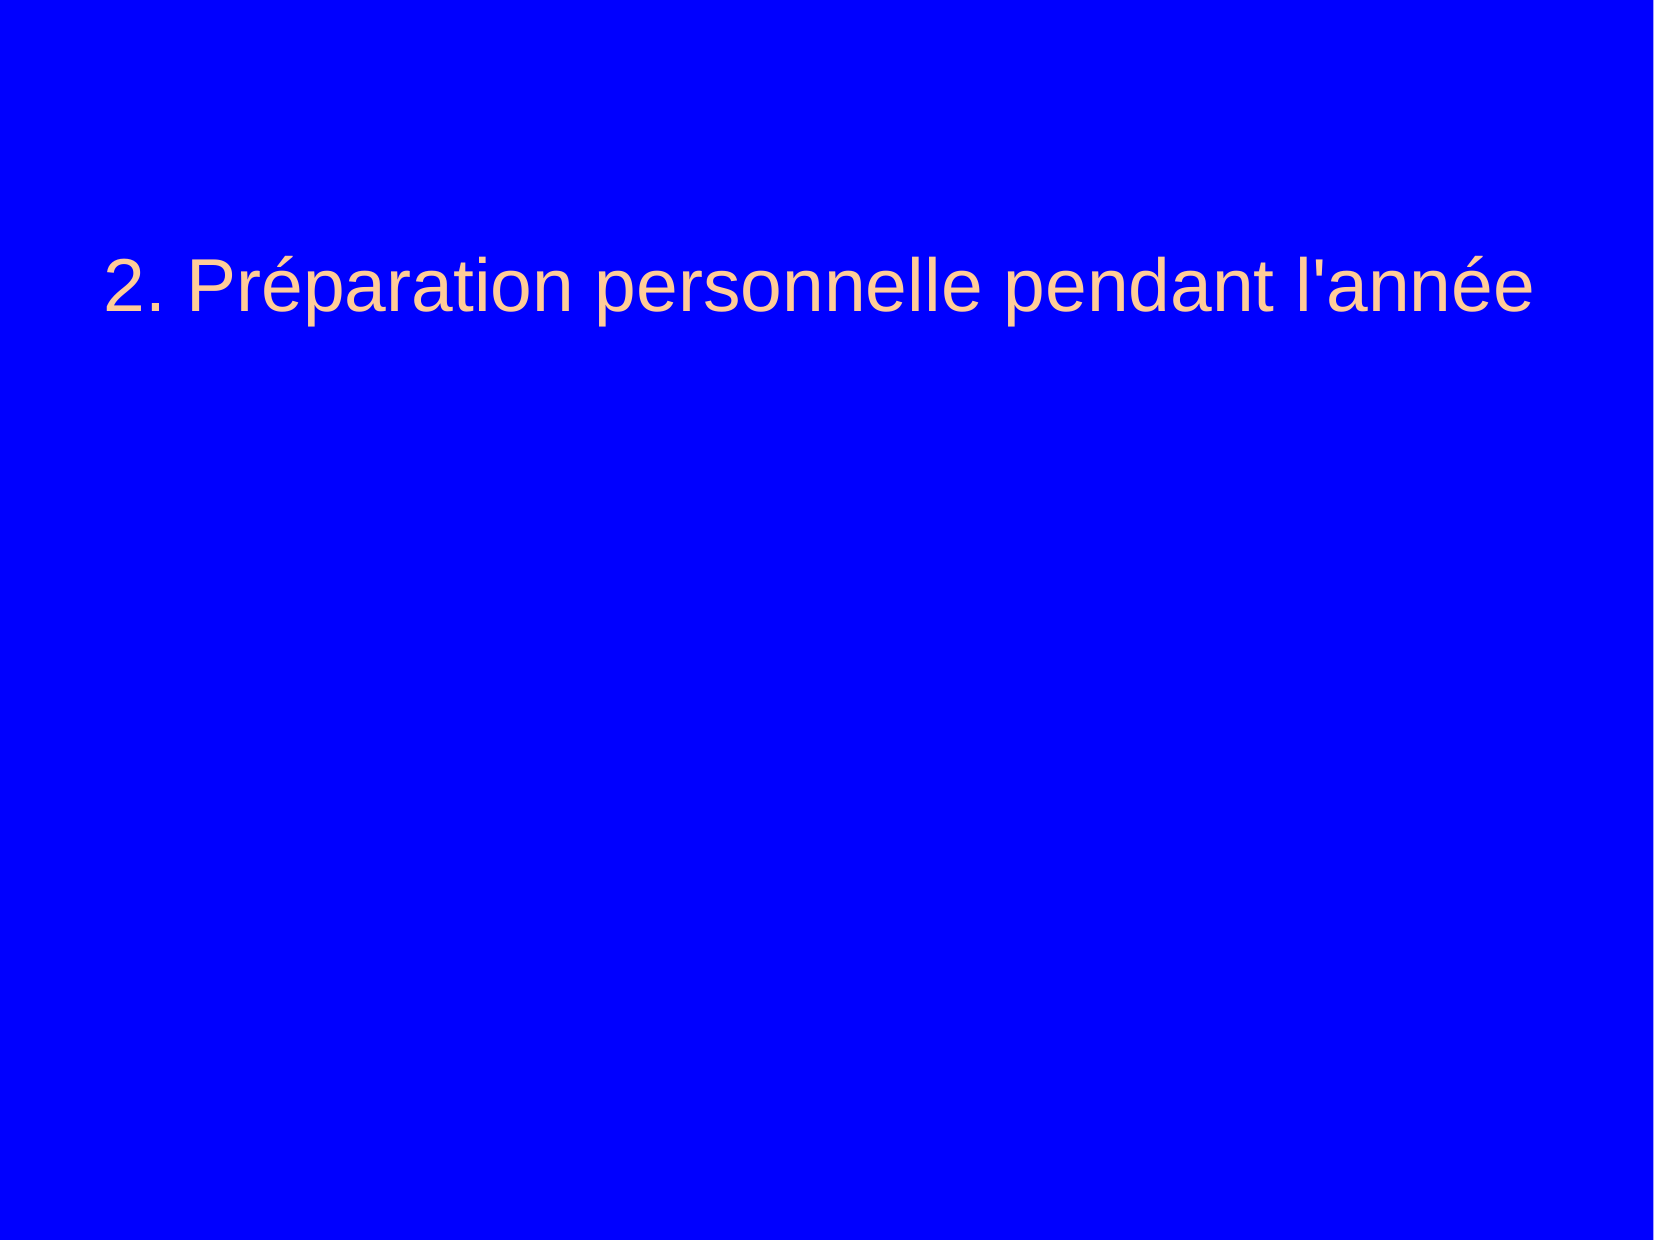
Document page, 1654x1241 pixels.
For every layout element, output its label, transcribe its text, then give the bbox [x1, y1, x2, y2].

text_box 2. Préparation personnelle pendant l'année [88, 236, 1565, 336]
